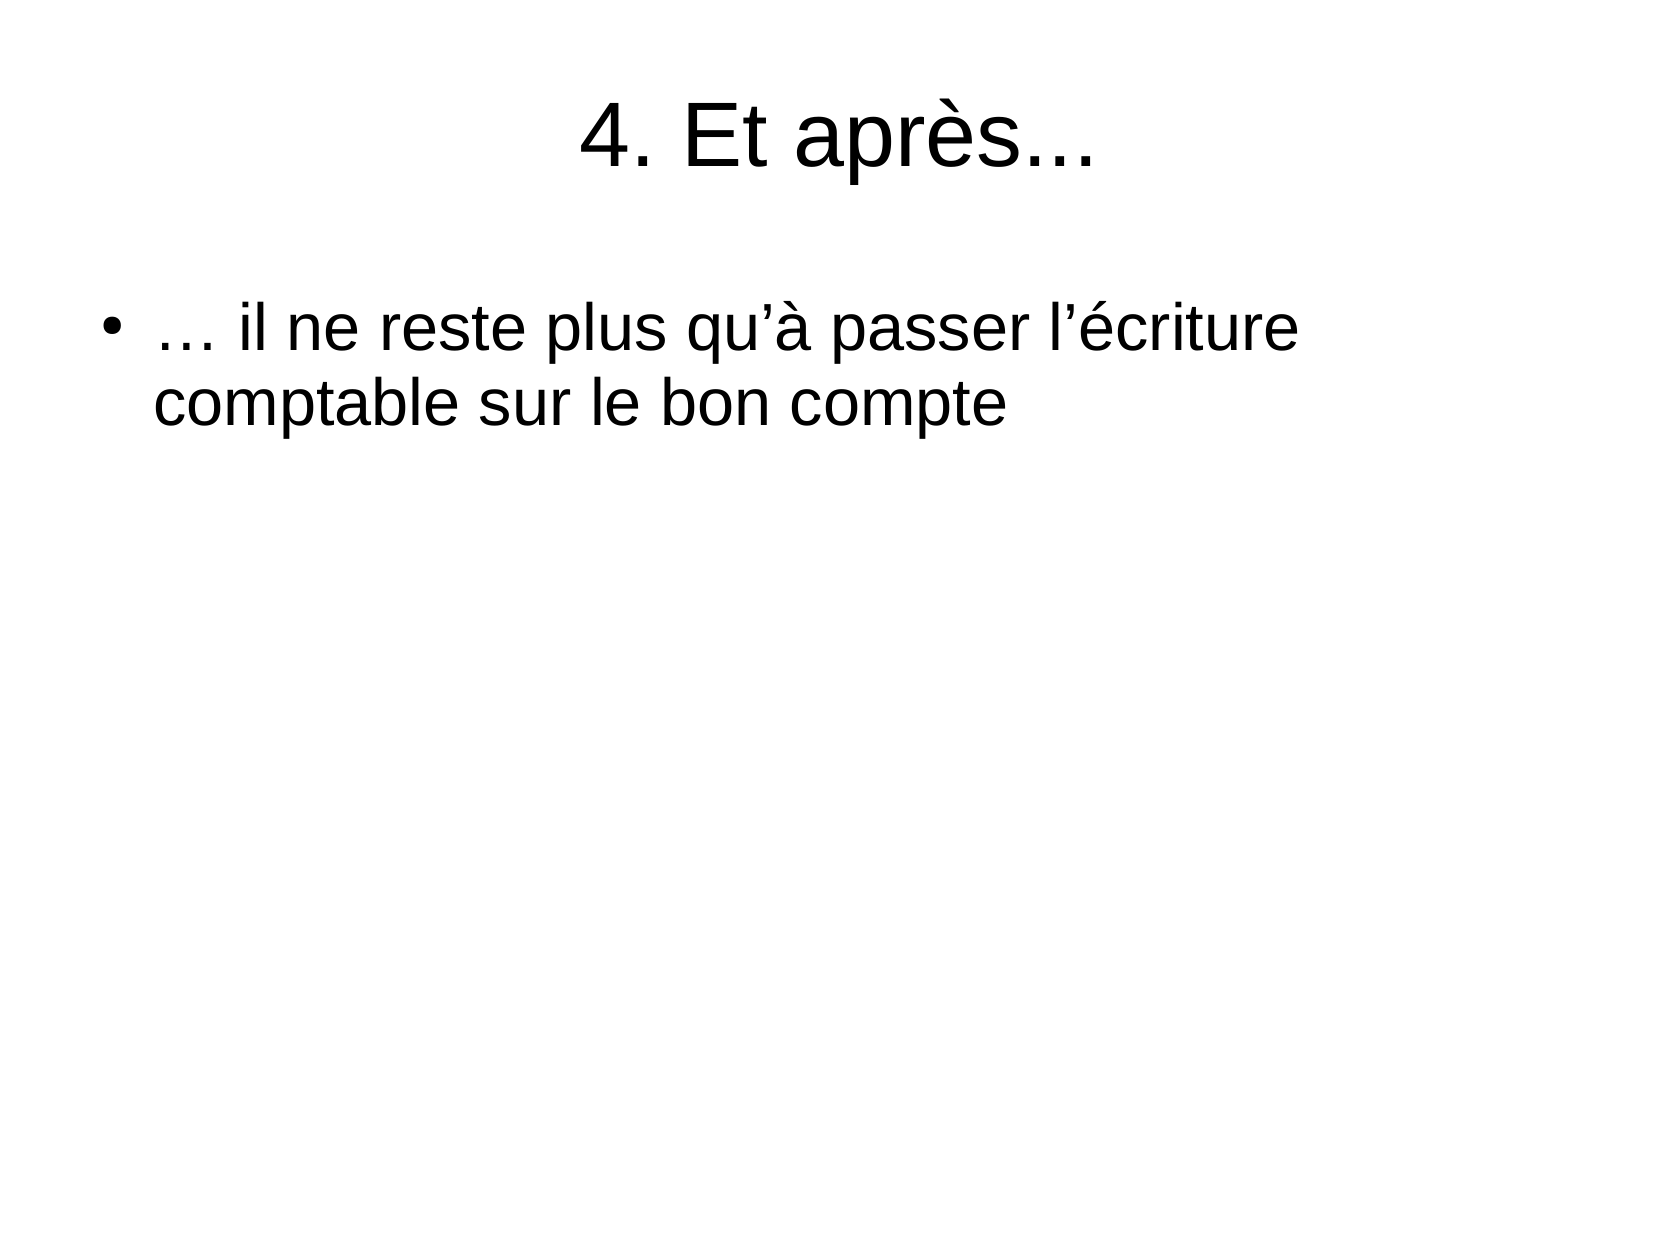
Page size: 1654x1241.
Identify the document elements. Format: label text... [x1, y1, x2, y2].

title 4. Et après... [82, 31, 1571, 239]
list … il ne reste plus qu’à passer l’écriture comptable sur le bon compte [82, 290, 1571, 1205]
